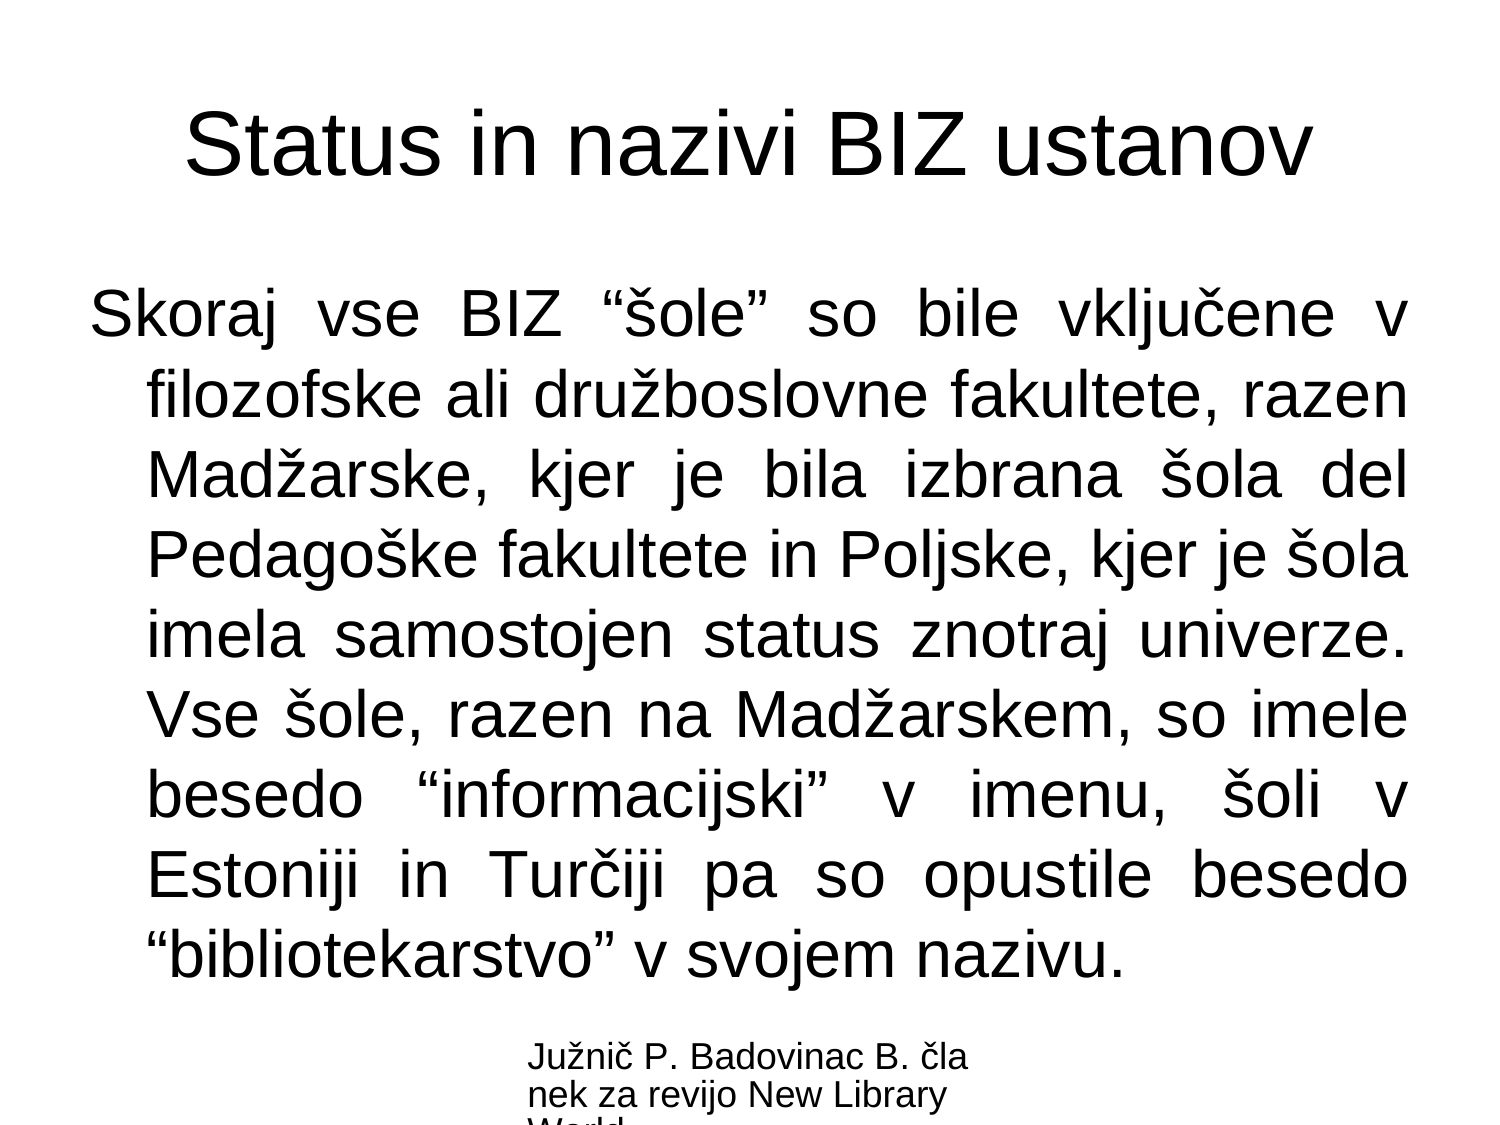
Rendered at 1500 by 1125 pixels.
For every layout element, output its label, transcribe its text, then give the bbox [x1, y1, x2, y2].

list Skoraj vse BIZ “šole” so bile vključene v filozofske ali družboslovne fakultete, razen Madžarske, kjer je bila izbrana šola del Pedagoške fakultete in Poljske, kjer je šola imela samostojen status znotraj univerze. Vse šole, razen na Madžarskem, so imele besedo “informacijski” v imenu, šoli v Estoniji in Turčiji pa so opustile besedo “bibliotekarstvo” v svojem nazivu. [75, 262, 1426, 1006]
title Status in nazivi BIZ ustanov [75, 45, 1426, 233]
